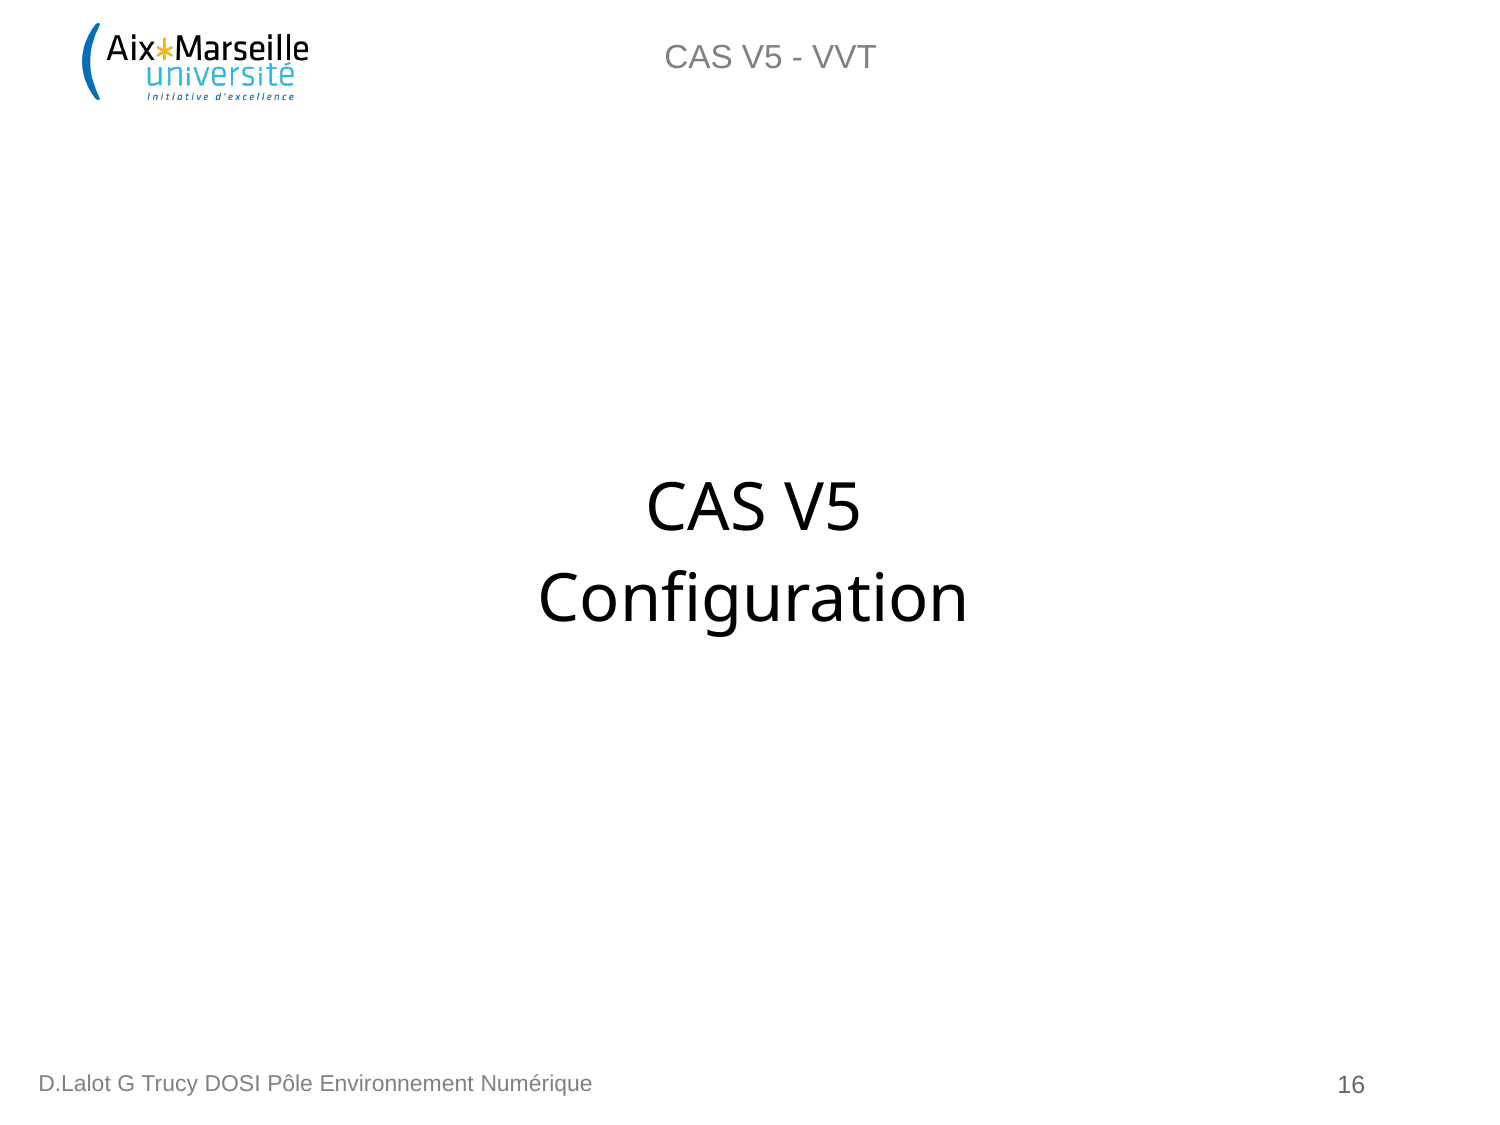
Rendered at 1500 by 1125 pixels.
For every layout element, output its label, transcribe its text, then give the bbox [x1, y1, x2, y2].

subtitle CAS V5 Configuration [79, 224, 1430, 967]
picture [82, 23, 308, 100]
